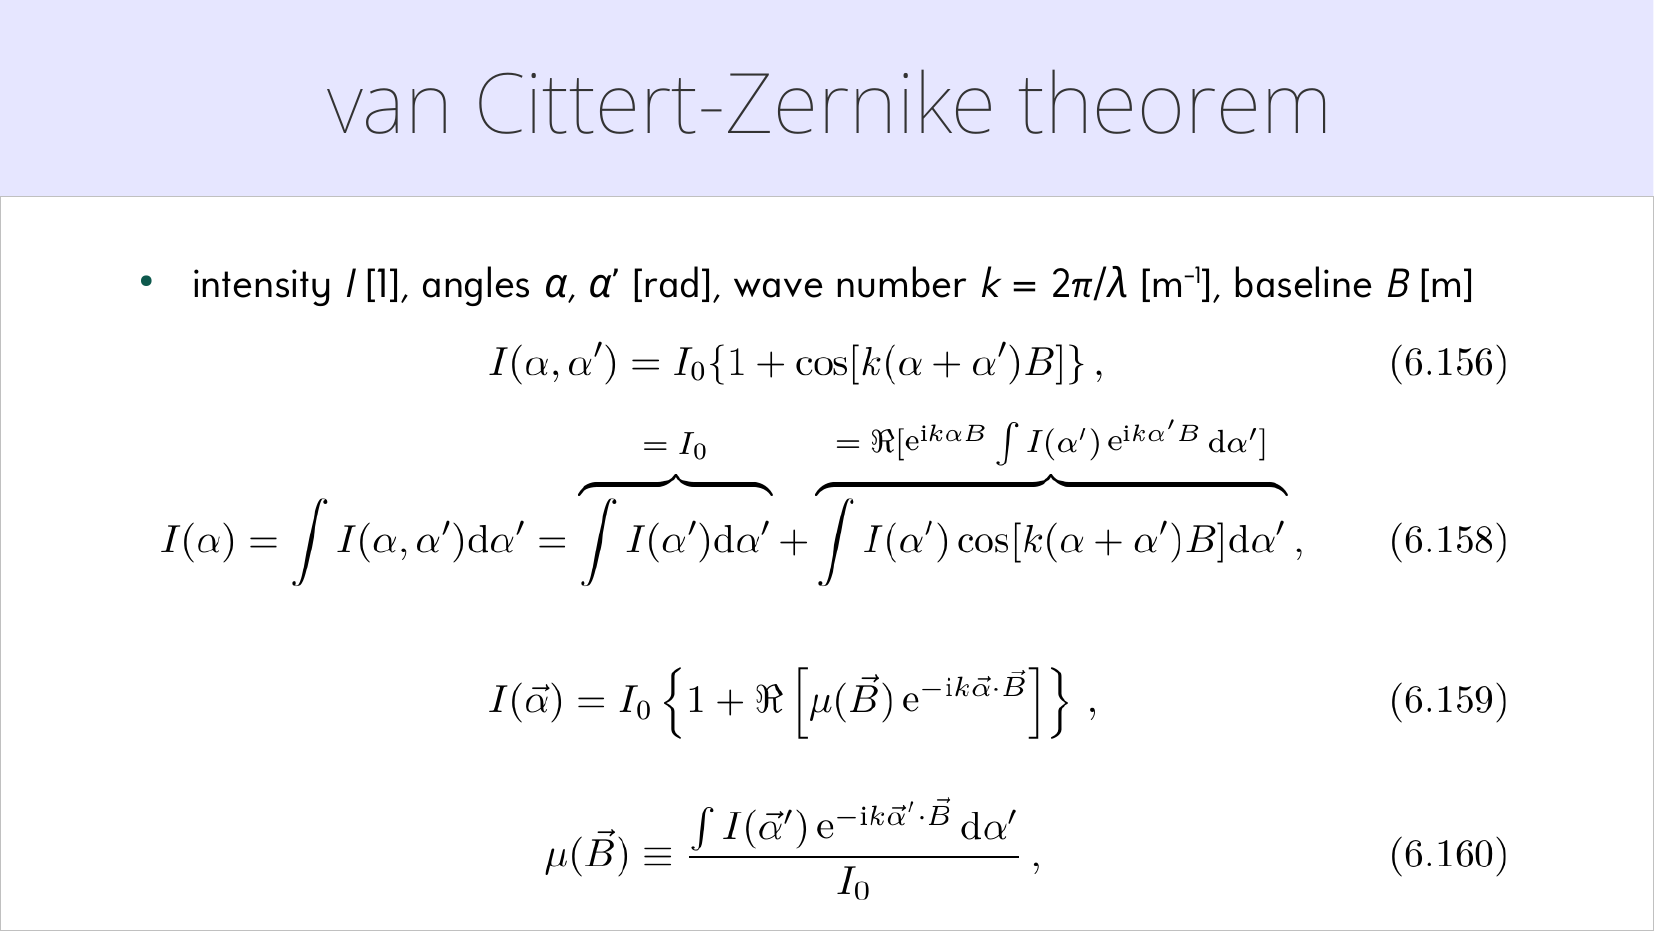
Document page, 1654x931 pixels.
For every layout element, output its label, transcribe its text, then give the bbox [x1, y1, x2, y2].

list intensity I [1], angles α, α’ [rad], wave number k = 2π/λ [m−1], baseline B [m] [121, 258, 1534, 798]
picture [161, 341, 1506, 900]
title van Cittert-Zernike theorem [124, 23, 1537, 179]
